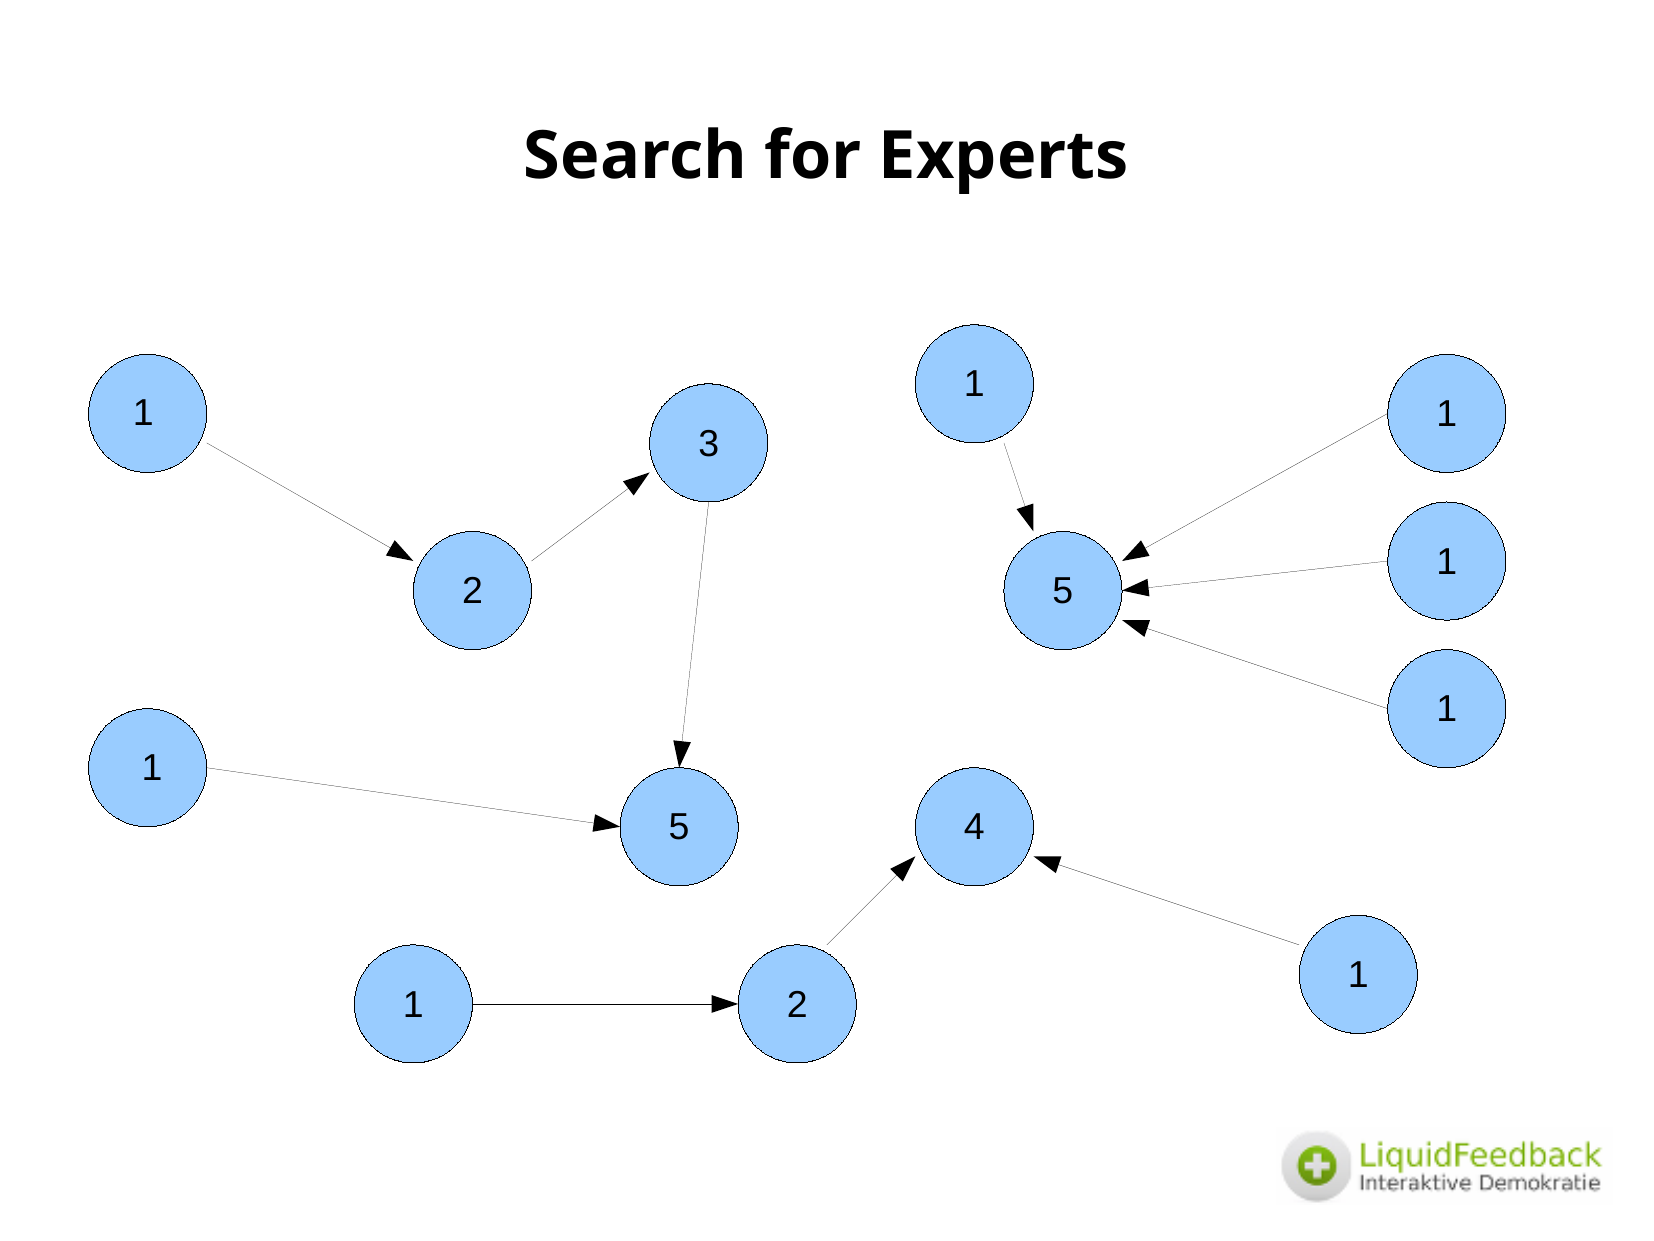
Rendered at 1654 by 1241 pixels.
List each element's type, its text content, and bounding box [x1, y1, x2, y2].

text_box 1 [1387, 354, 1506, 473]
text_box 1 [126, 739, 178, 798]
text_box 1 [1387, 649, 1506, 768]
text_box 1 [915, 324, 1034, 443]
text_box 3 [649, 383, 768, 502]
text_box 1 [354, 944, 473, 1063]
text_box 2 [413, 531, 532, 650]
text_box 2 [738, 944, 857, 1063]
picture [1276, 1127, 1613, 1205]
text_box 1 [1299, 915, 1418, 1034]
text_box [88, 708, 207, 827]
text_box 1 [118, 383, 169, 443]
text_box 4 [915, 767, 1034, 886]
text_box [88, 354, 207, 473]
text_box 5 [1003, 531, 1123, 650]
text_box 1 [1387, 501, 1506, 621]
text_box 5 [620, 767, 739, 886]
title Search for Experts [82, 49, 1571, 257]
